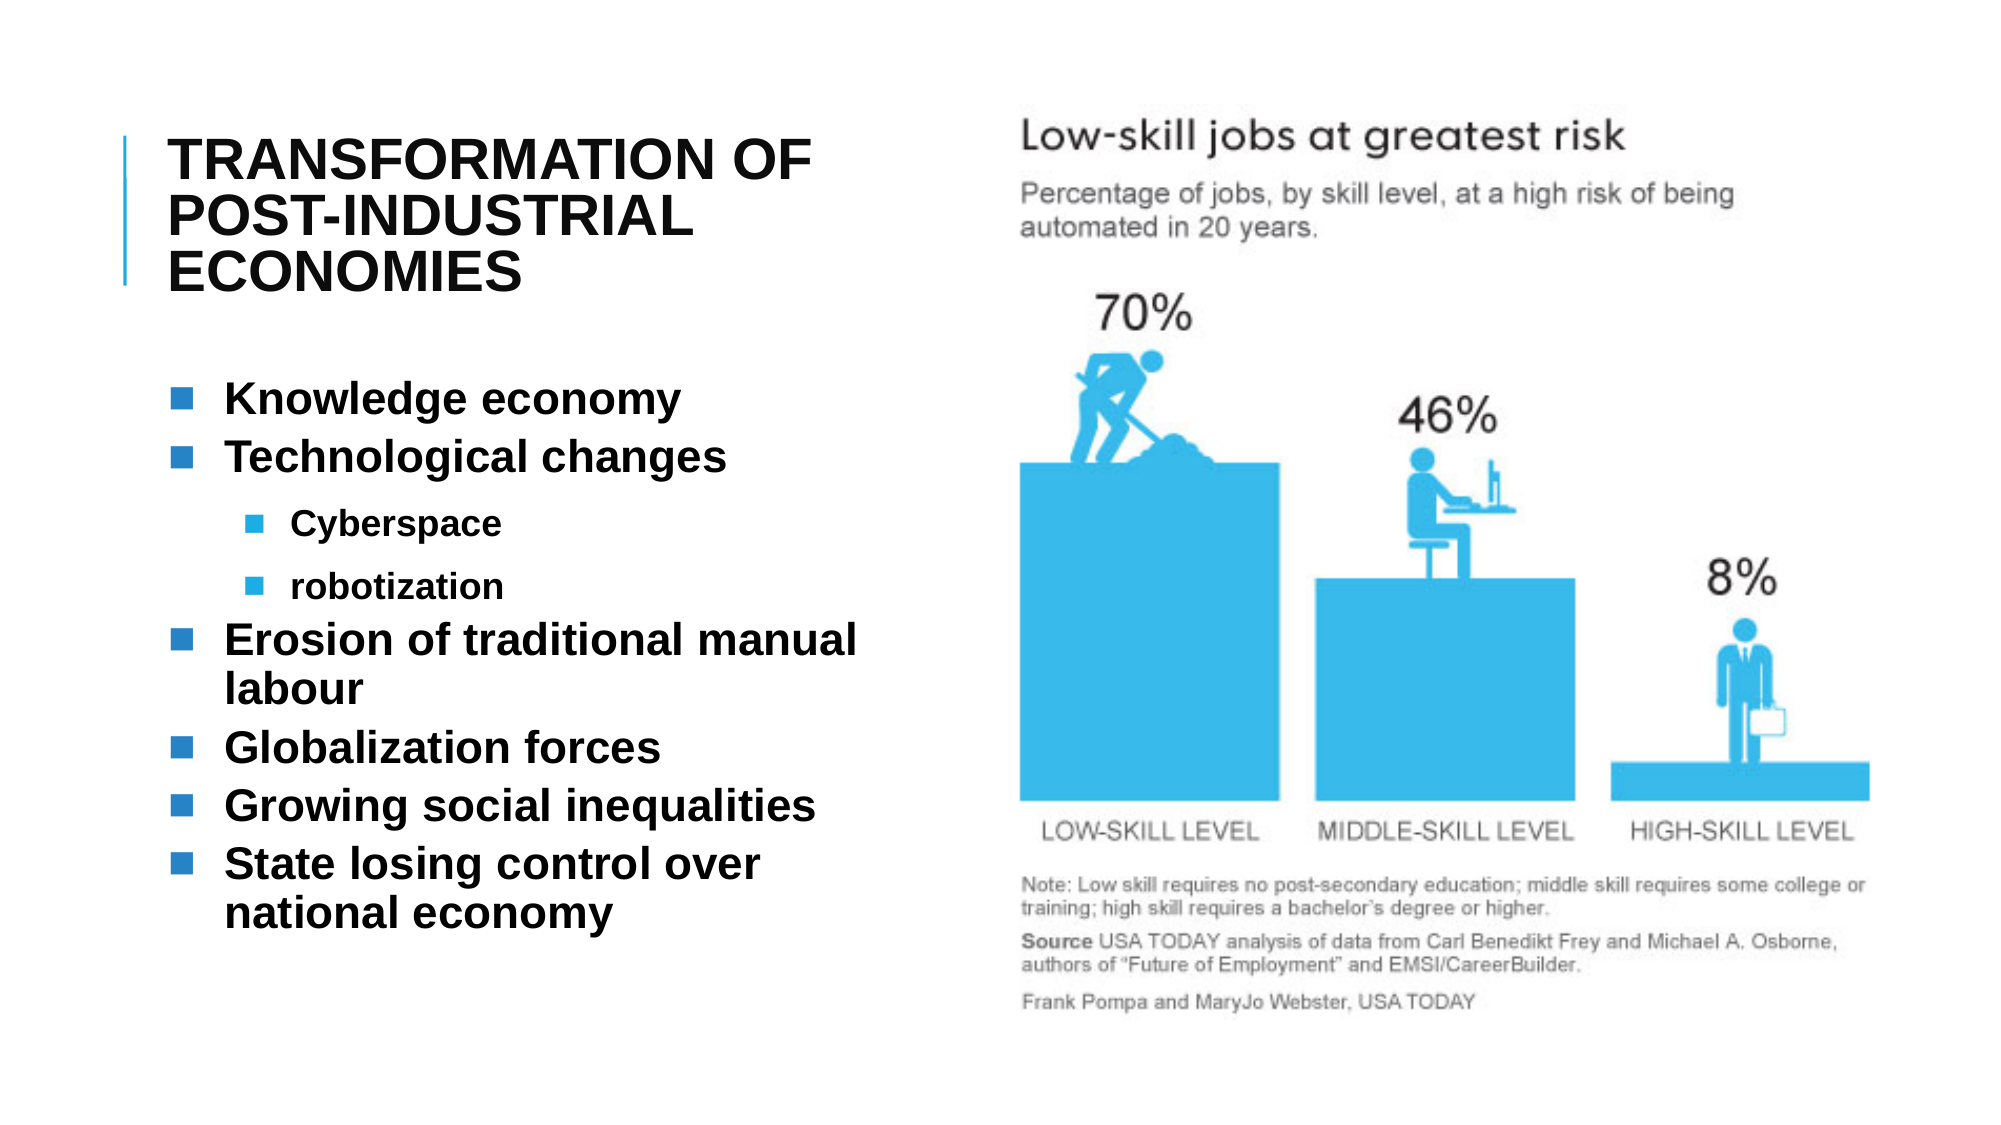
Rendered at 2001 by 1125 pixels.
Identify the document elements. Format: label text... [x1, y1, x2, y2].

picture [1010, 104, 1885, 1020]
list Knowledge economy Technological changes Cyberspace robotization Erosion of traditional manual labour Globalization forces Growing social inequalities State losing control over national economy [168, 375, 945, 1020]
title TRANSFORMATION OF POST-INDUSTRIAL ECONOMIES [168, 96, 895, 342]
